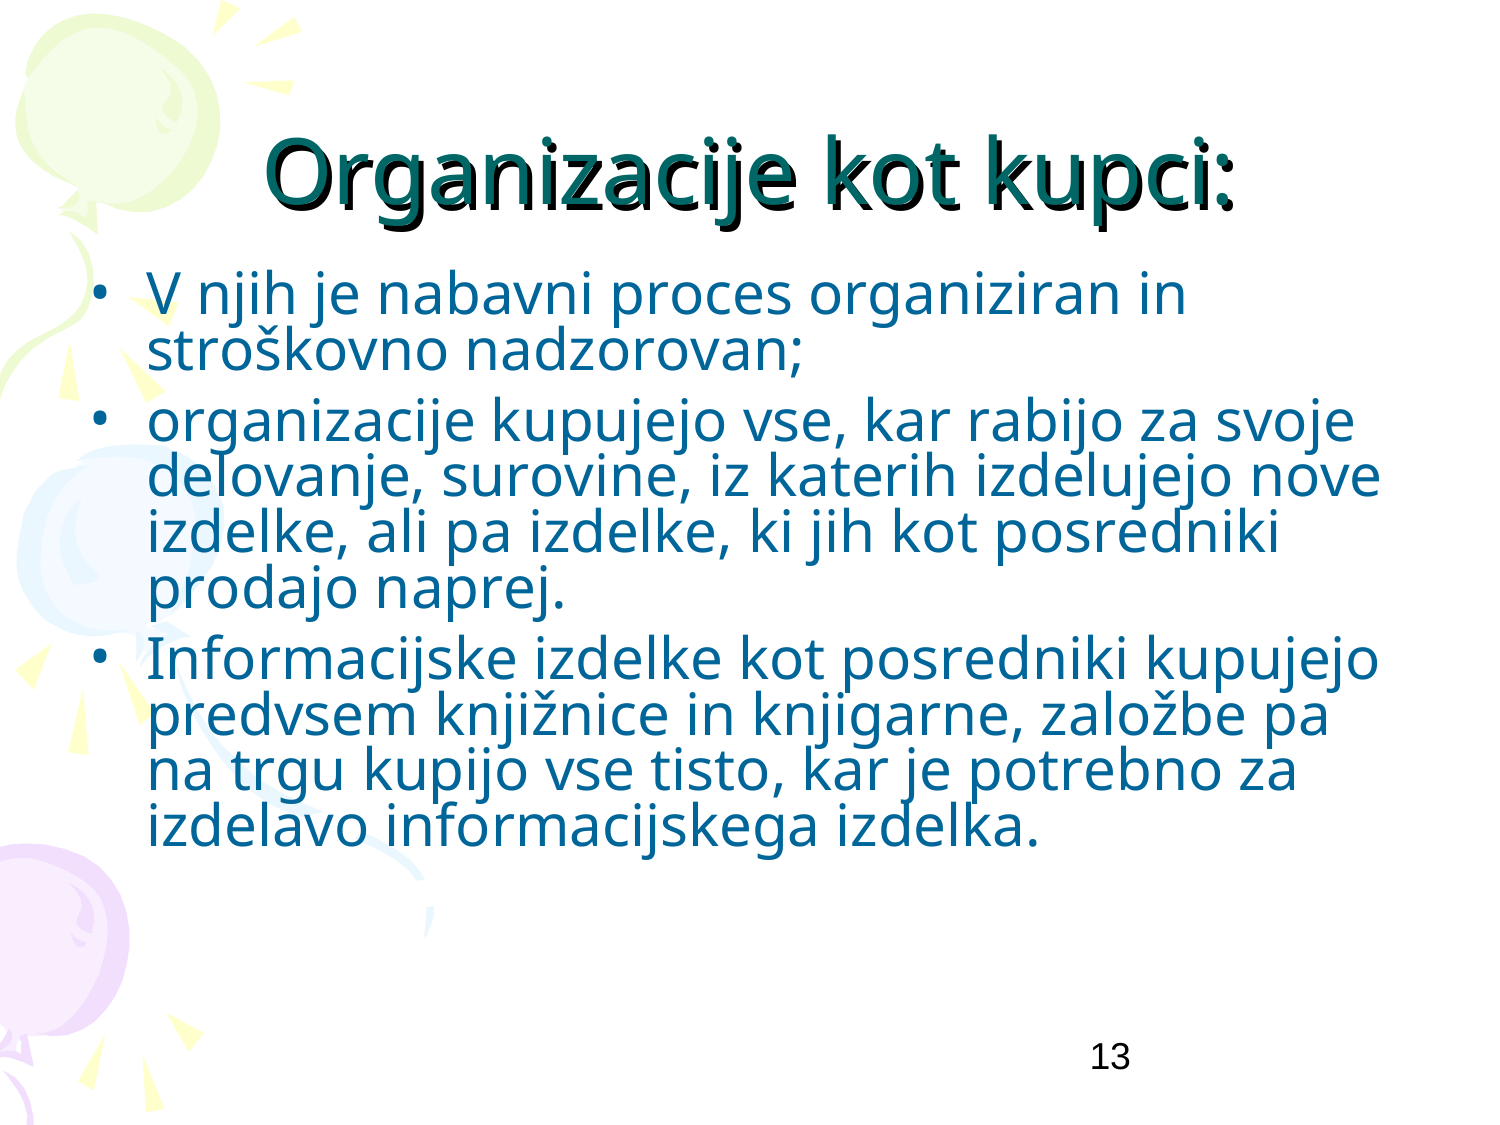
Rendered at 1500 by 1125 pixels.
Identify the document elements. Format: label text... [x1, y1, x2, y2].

list V njih je nabavni proces organiziran in stroškovno nadzorovan; organizacije kupujejo vse, kar rabijo za svoje delovanje, surovine, iz katerih izdelujejo nove izdelke, ali pa izdelke, ki jih kot posredniki prodajo naprej. Informacijske izdelke kot posredniki kupujejo predvsem knjižnice in knjigarne, založbe pa na trgu kupijo vse tisto, kar je potrebno za izdelavo informacijskega izdelka. [75, 262, 1426, 994]
title Organizacije kot kupci: [72, 16, 1426, 233]
